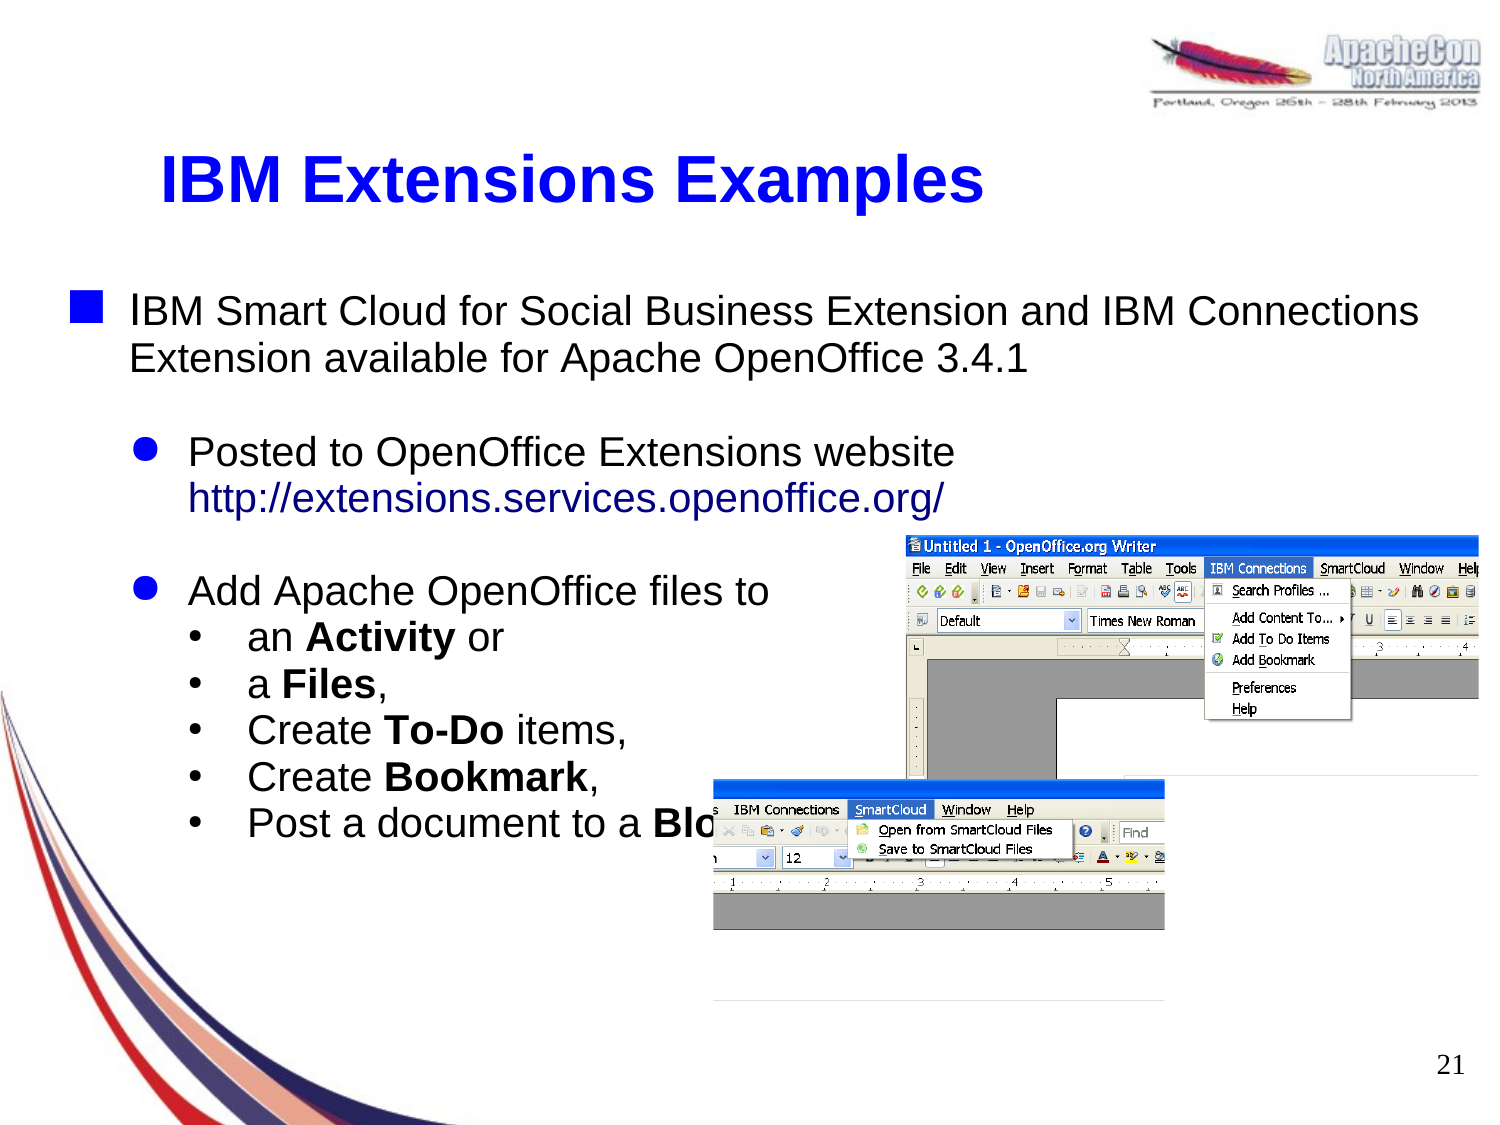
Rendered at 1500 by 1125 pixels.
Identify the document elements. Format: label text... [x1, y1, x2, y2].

title IBM Extensions Examples [160, 128, 1393, 231]
picture [0, 0, 1500, 1125]
text_box IBM Smart Cloud for Social Business Extension and IBM Connections Extension available for Apache OpenOffice 3.4.1 Posted to OpenOffice Extensions website http://extensions.services.openoffice.org/ Add Apache OpenOffice files to an Activity or a Files, Create To-Do items, Create Bookmark, Post a document to a Blog [55, 276, 1440, 862]
